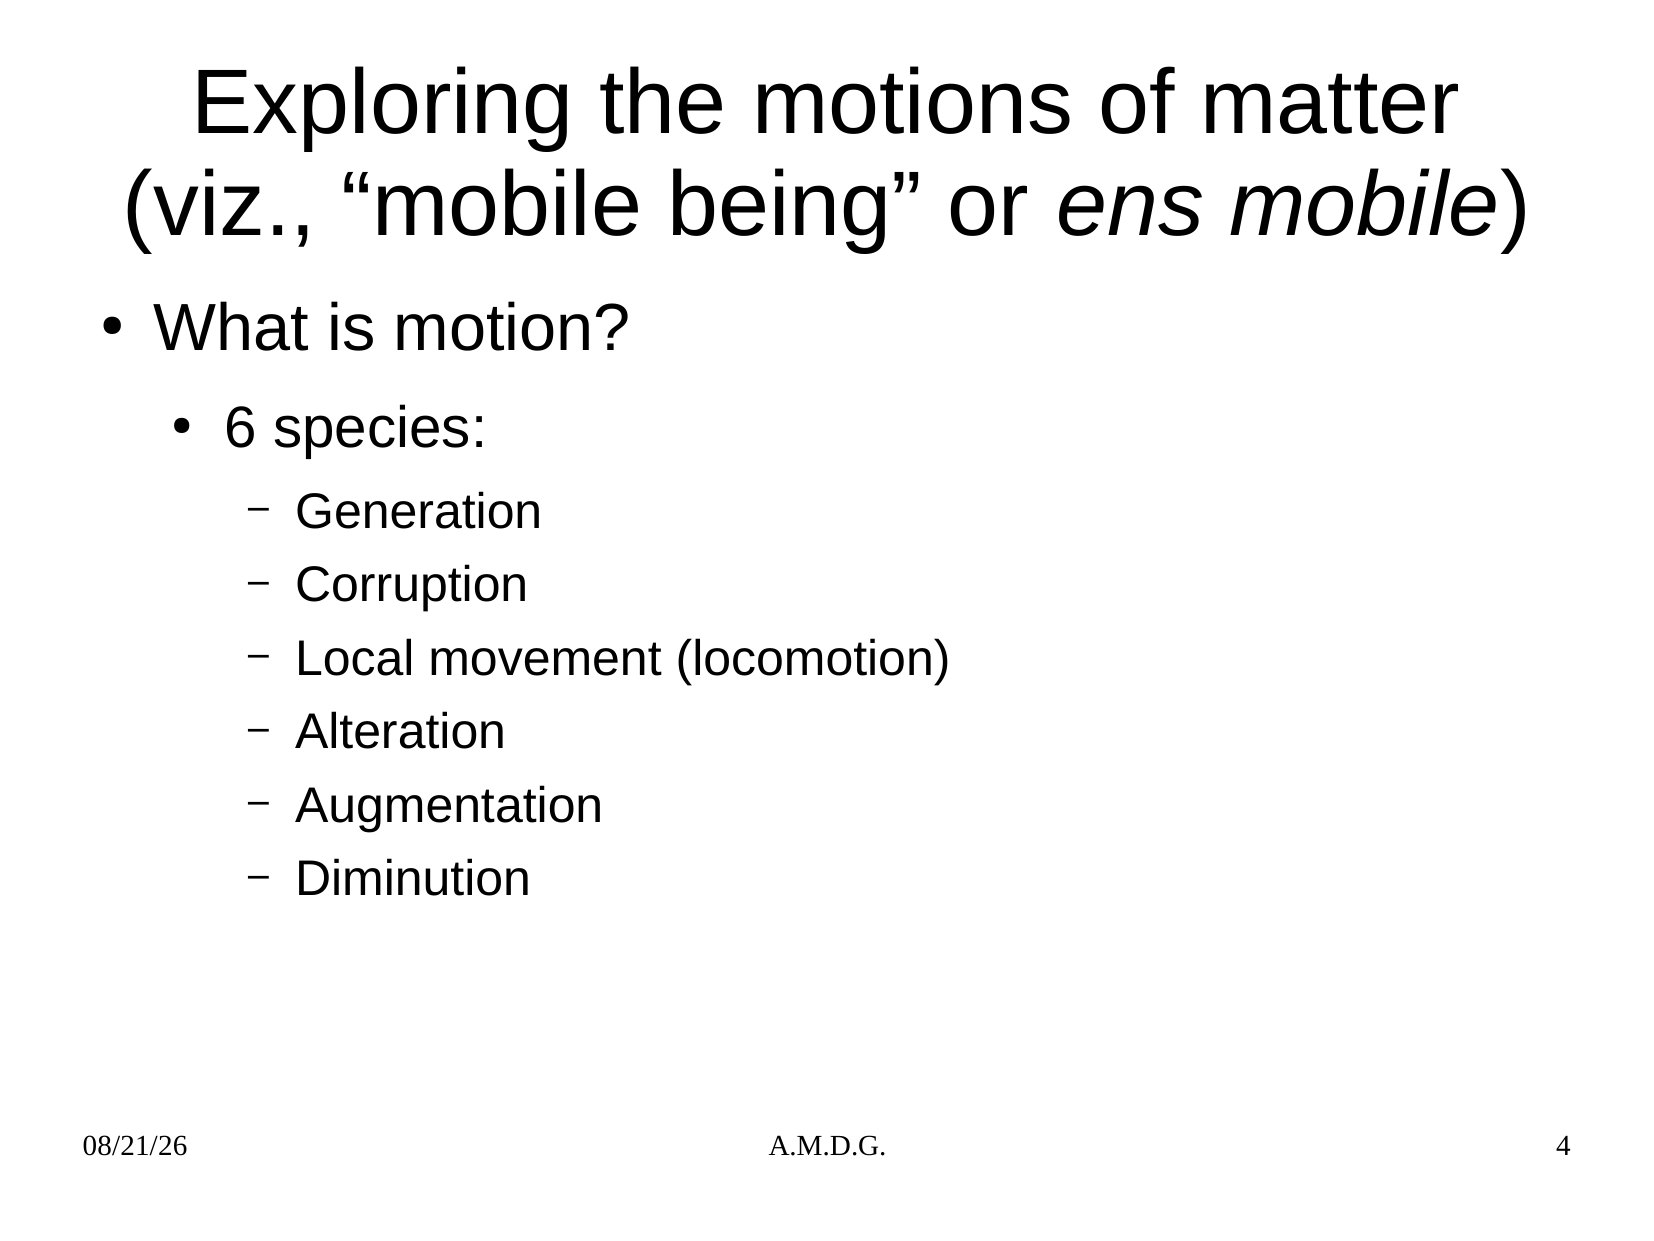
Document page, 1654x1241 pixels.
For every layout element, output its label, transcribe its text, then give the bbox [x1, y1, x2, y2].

title Exploring the motions of matter (viz., “mobile being” or ens mobile) [82, 49, 1571, 257]
list What is motion? 6 species: Generation Corruption Local movement (locomotion) Alteration Augmentation Diminution [82, 290, 1571, 1109]
